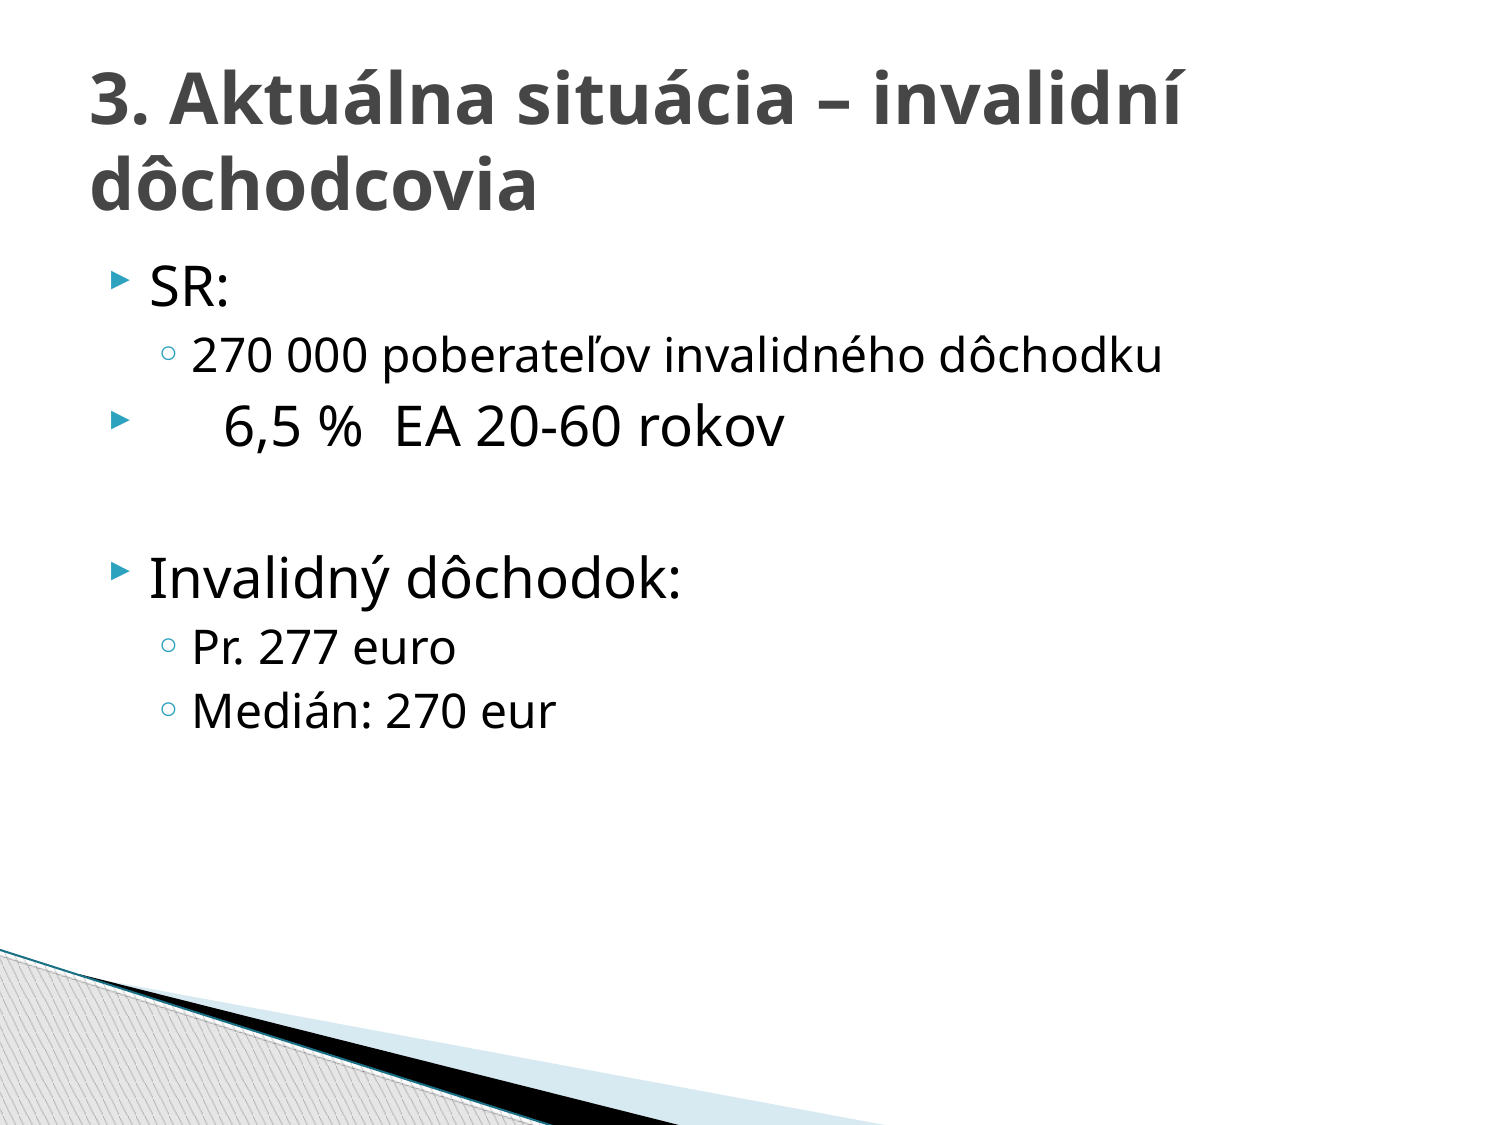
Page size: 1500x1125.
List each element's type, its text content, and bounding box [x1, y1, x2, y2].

title 3. Aktuálna situácia – invalidní dôchodcovia [75, 45, 1425, 233]
list SR: 270 000 poberateľov invalidného dôchodku 6,5 % EA 20-60 rokov Invalidný dôchodok: Pr. 277 euro Medián: 270 eur [75, 243, 1425, 986]
